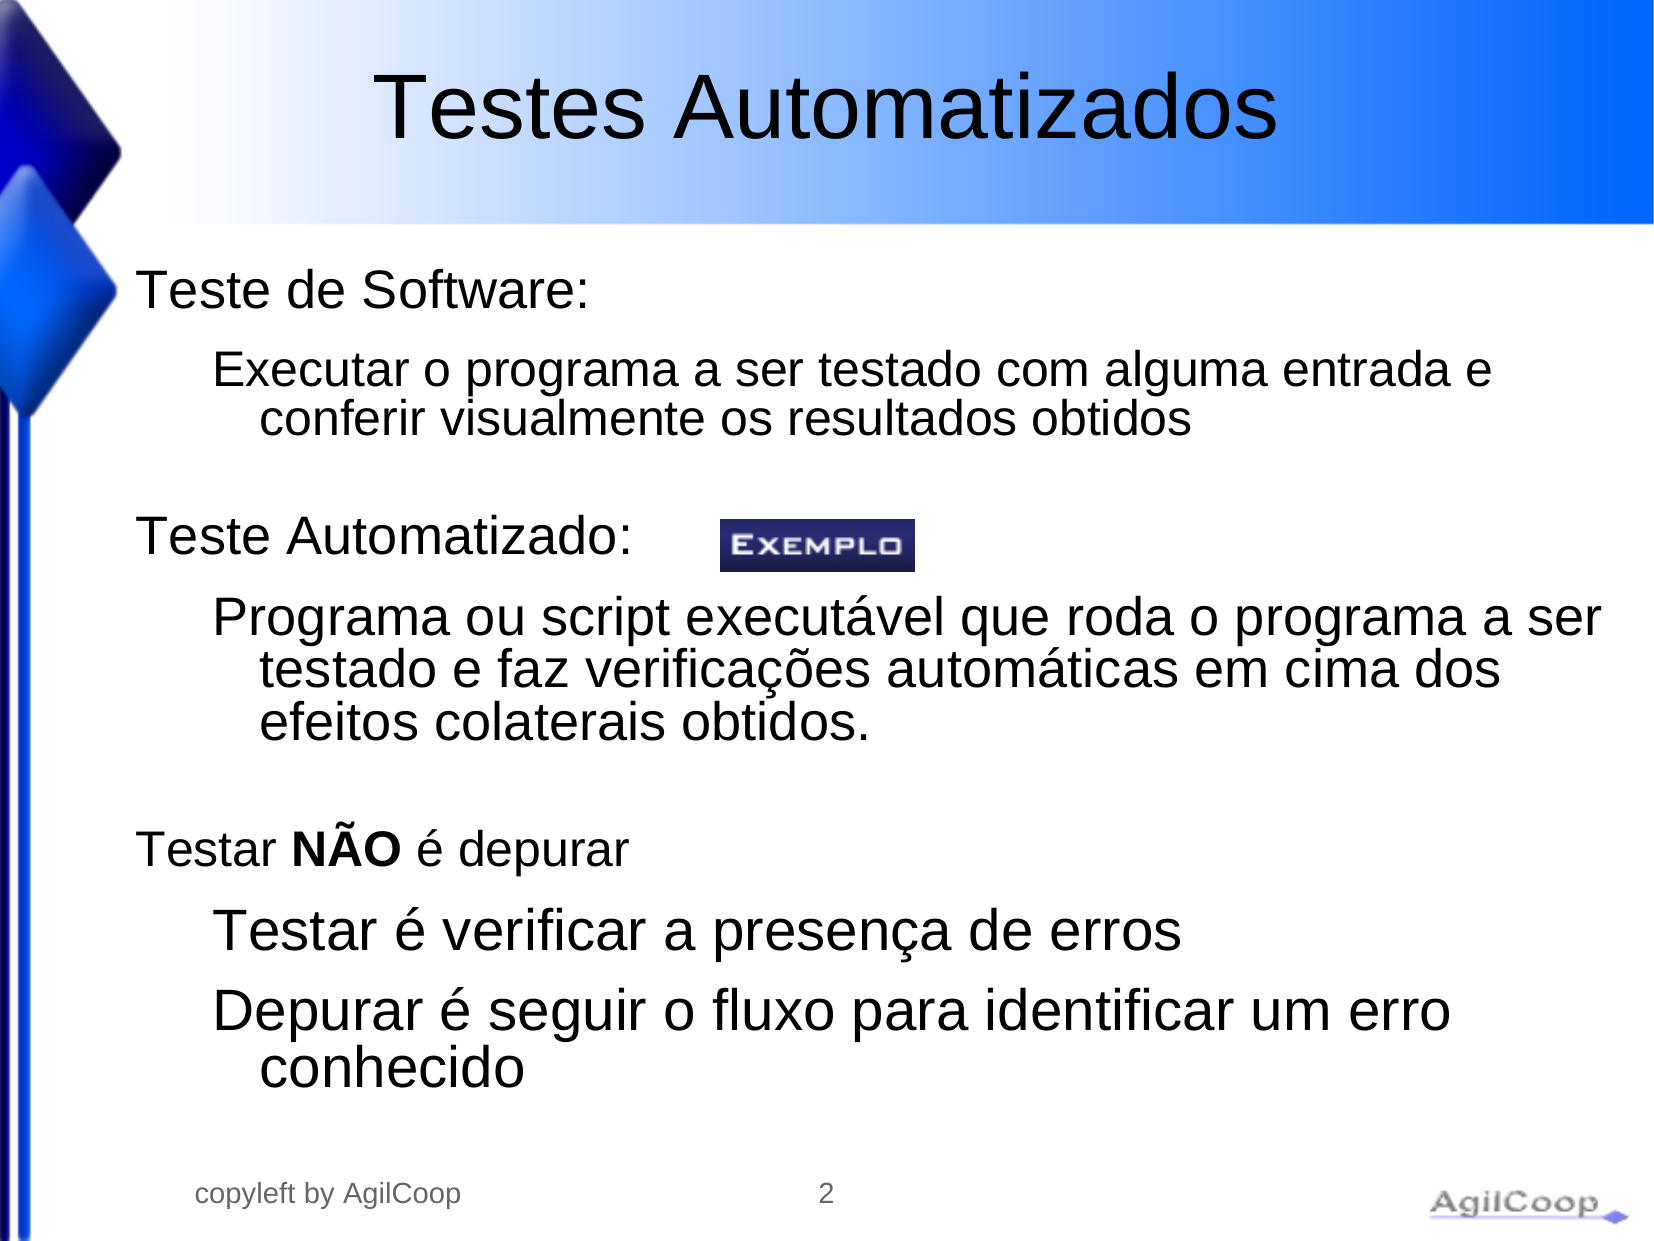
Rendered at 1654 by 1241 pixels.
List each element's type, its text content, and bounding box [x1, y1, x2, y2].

title Testes Automatizados [82, 60, 1571, 163]
list Teste de Software: Executar o programa a ser testado com alguma entrada e conferir visualmente os resultados obtidos Teste Automatizado: Programa ou script executável que roda o programa a ser testado e faz verificações automáticas em cima dos efeitos colaterais obtidos. Testar NÃO é depurar Testar é verificar a presença de erros Depurar é seguir o fluxo para identificar um erro conhecido [118, 271, 1607, 1113]
picture [0, 0, 1654, 1241]
